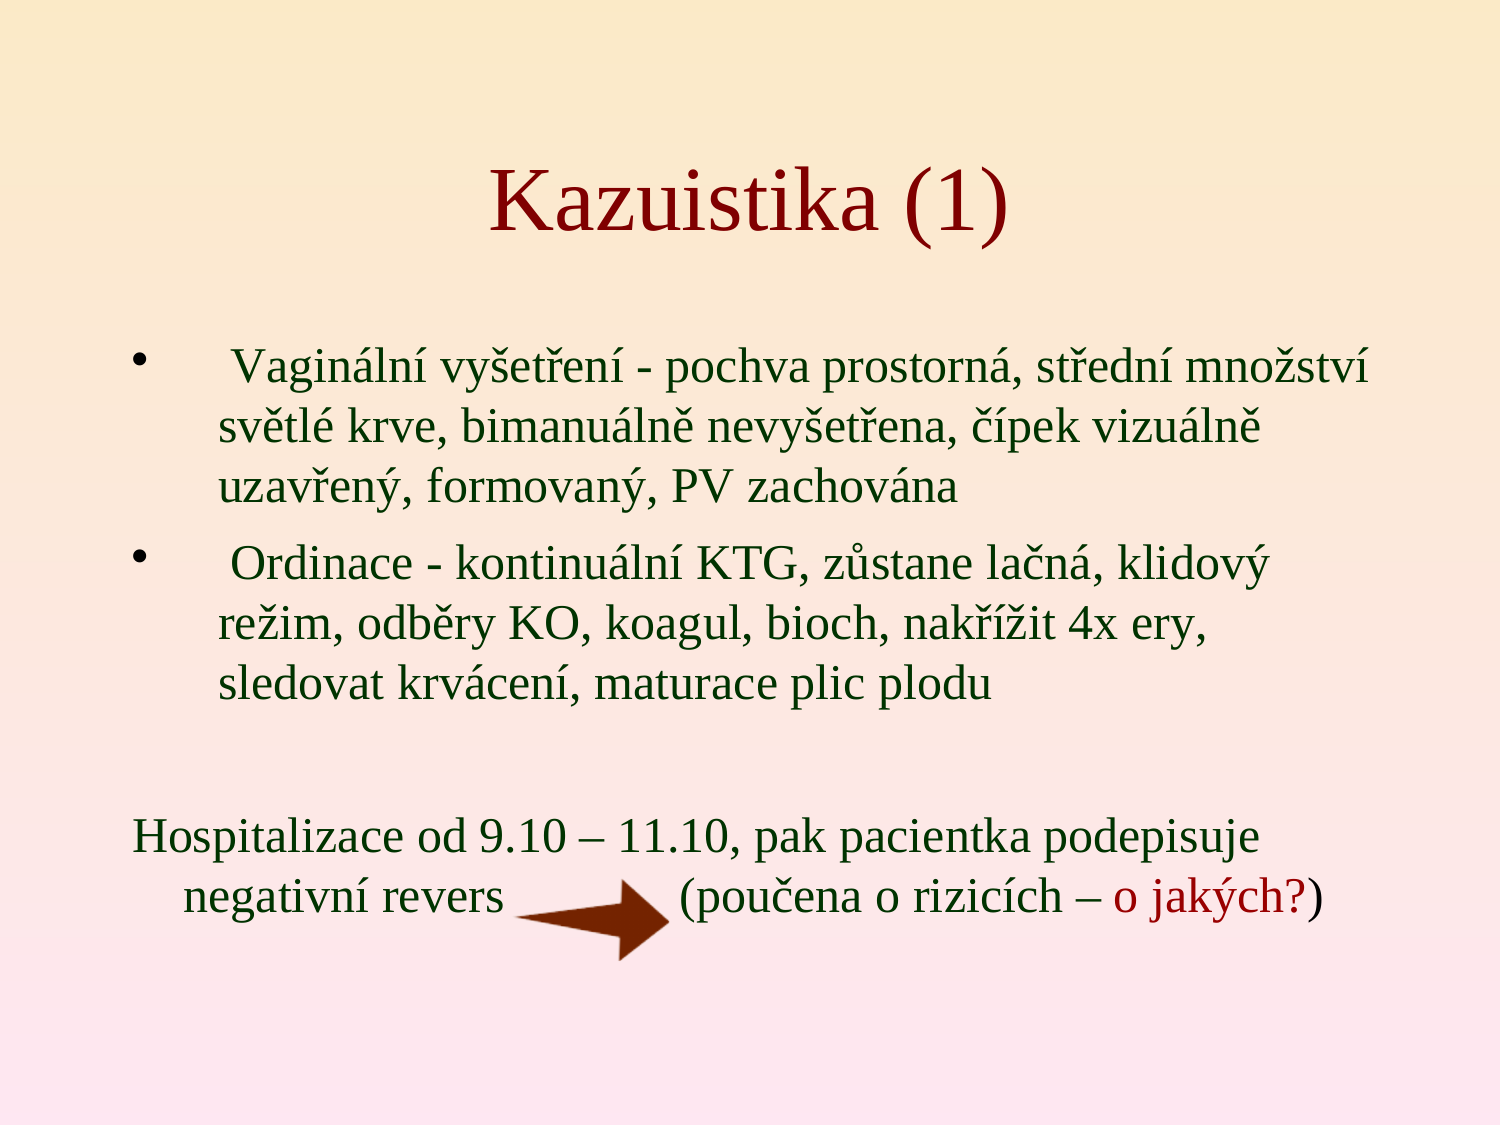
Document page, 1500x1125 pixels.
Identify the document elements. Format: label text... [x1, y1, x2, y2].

list Vaginální vyšetření - pochva prostorná, střední množství světlé krve, bimanuálně nevyšetřena, čípek vizuálně uzavřený, formovaný, PV zachována Ordinace - kontinuální KTG, zůstane lačná, klidový režim, odběry KO, koagul, bioch, nakřížit 4x ery, sledovat krvácení, maturace plic plodu Hospitalizace od 9.10 – 11.10, pak pacientka podepisuje negativní revers (poučena o rizicích – o jakých?) [112, 324, 1388, 1007]
picture [509, 873, 671, 963]
title Kazuistika (1) [112, 99, 1388, 288]
